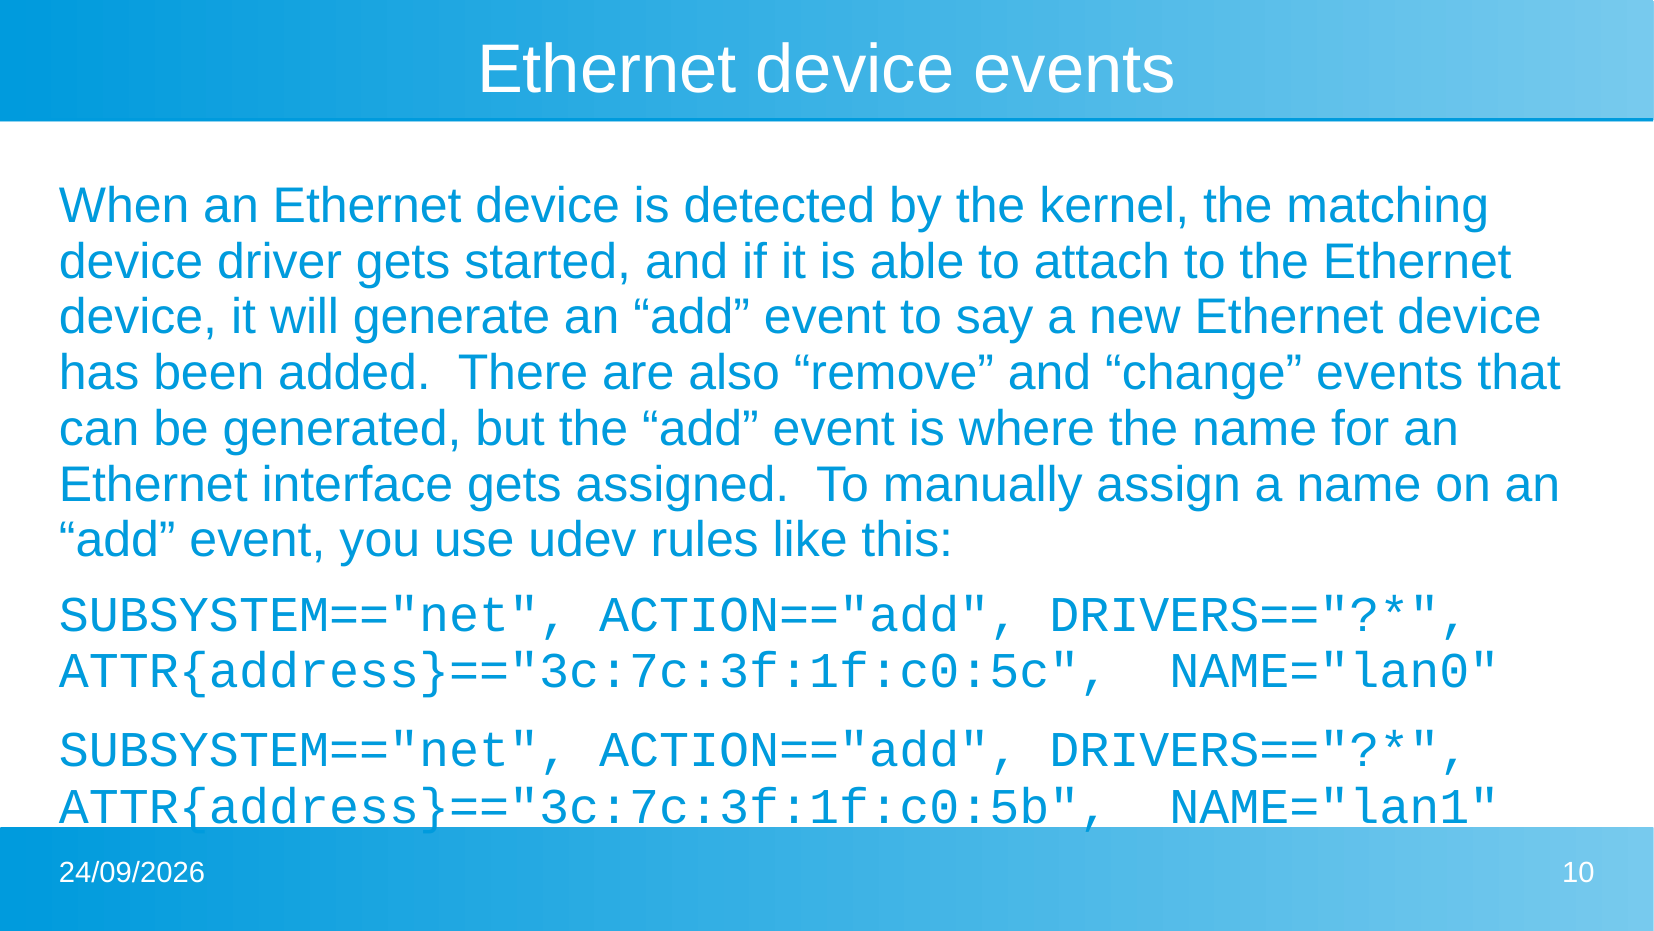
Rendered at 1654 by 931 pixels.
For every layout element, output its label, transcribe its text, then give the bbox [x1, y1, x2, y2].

list When an Ethernet device is detected by the kernel, the matching device driver gets started, and if it is able to attach to the Ethernet device, it will generate an “add” event to say a new Ethernet device has been added. There are also “remove” and “change” events that can be generated, but the “add” event is where the name for an Ethernet interface gets assigned. To manually assign a name on an “add” event, you use udev rules like this: SUBSYSTEM=="net", ACTION=="add", DRIVERS=="?*", ATTR{address}=="3c:7c:3f:1f:c0:5c", NAME="lan0" SUBSYSTEM=="net", ACTION=="add", DRIVERS=="?*", ATTR{address}=="3c:7c:3f:1f:c0:5b", NAME="lan1" [59, 177, 1595, 768]
title Ethernet device events [59, 29, 1595, 108]
